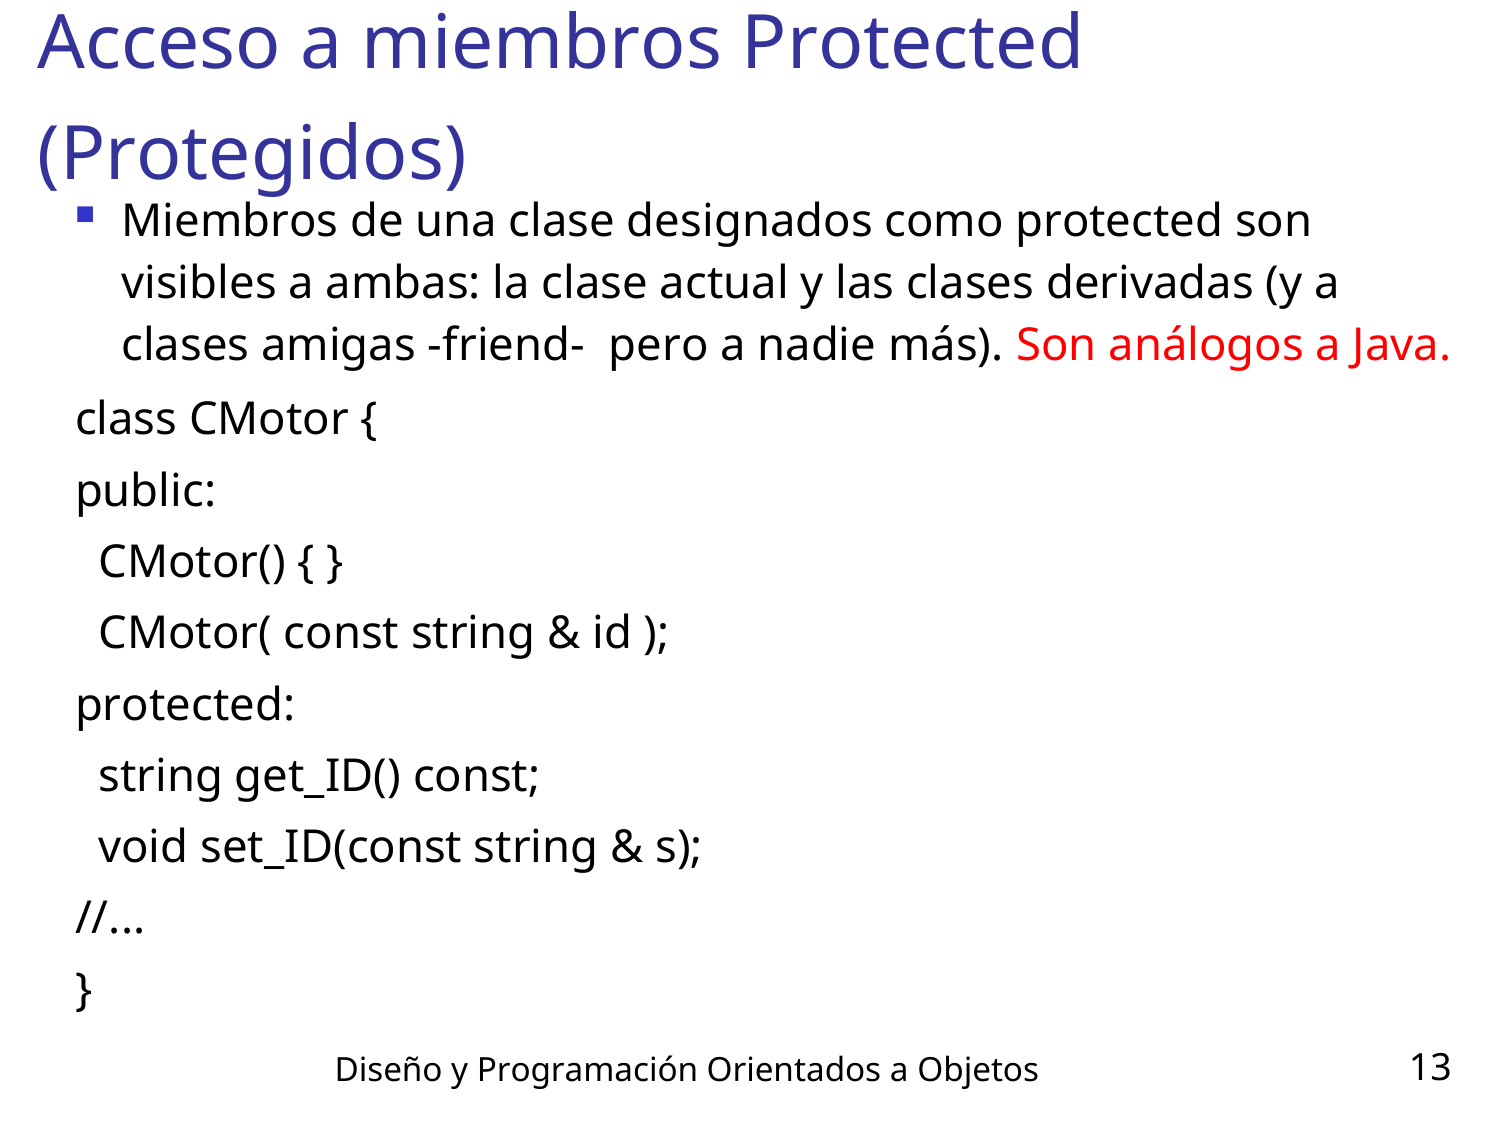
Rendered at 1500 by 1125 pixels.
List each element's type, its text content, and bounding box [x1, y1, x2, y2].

title Acceso a miembros Protected (Protegidos)‏ [37, 9, 1500, 172]
list Miembros de una clase designados como protected son visibles a ambas: la clase actual y las clases derivadas (y a clases amigas -friend- pero a nadie más). Son análogos a Java. class CMotor { public: CMotor() { } CMotor( const string & id ); protected: string get_ID() const; void set_ID(const string & s); //...‏ } [75, 187, 1462, 1051]
